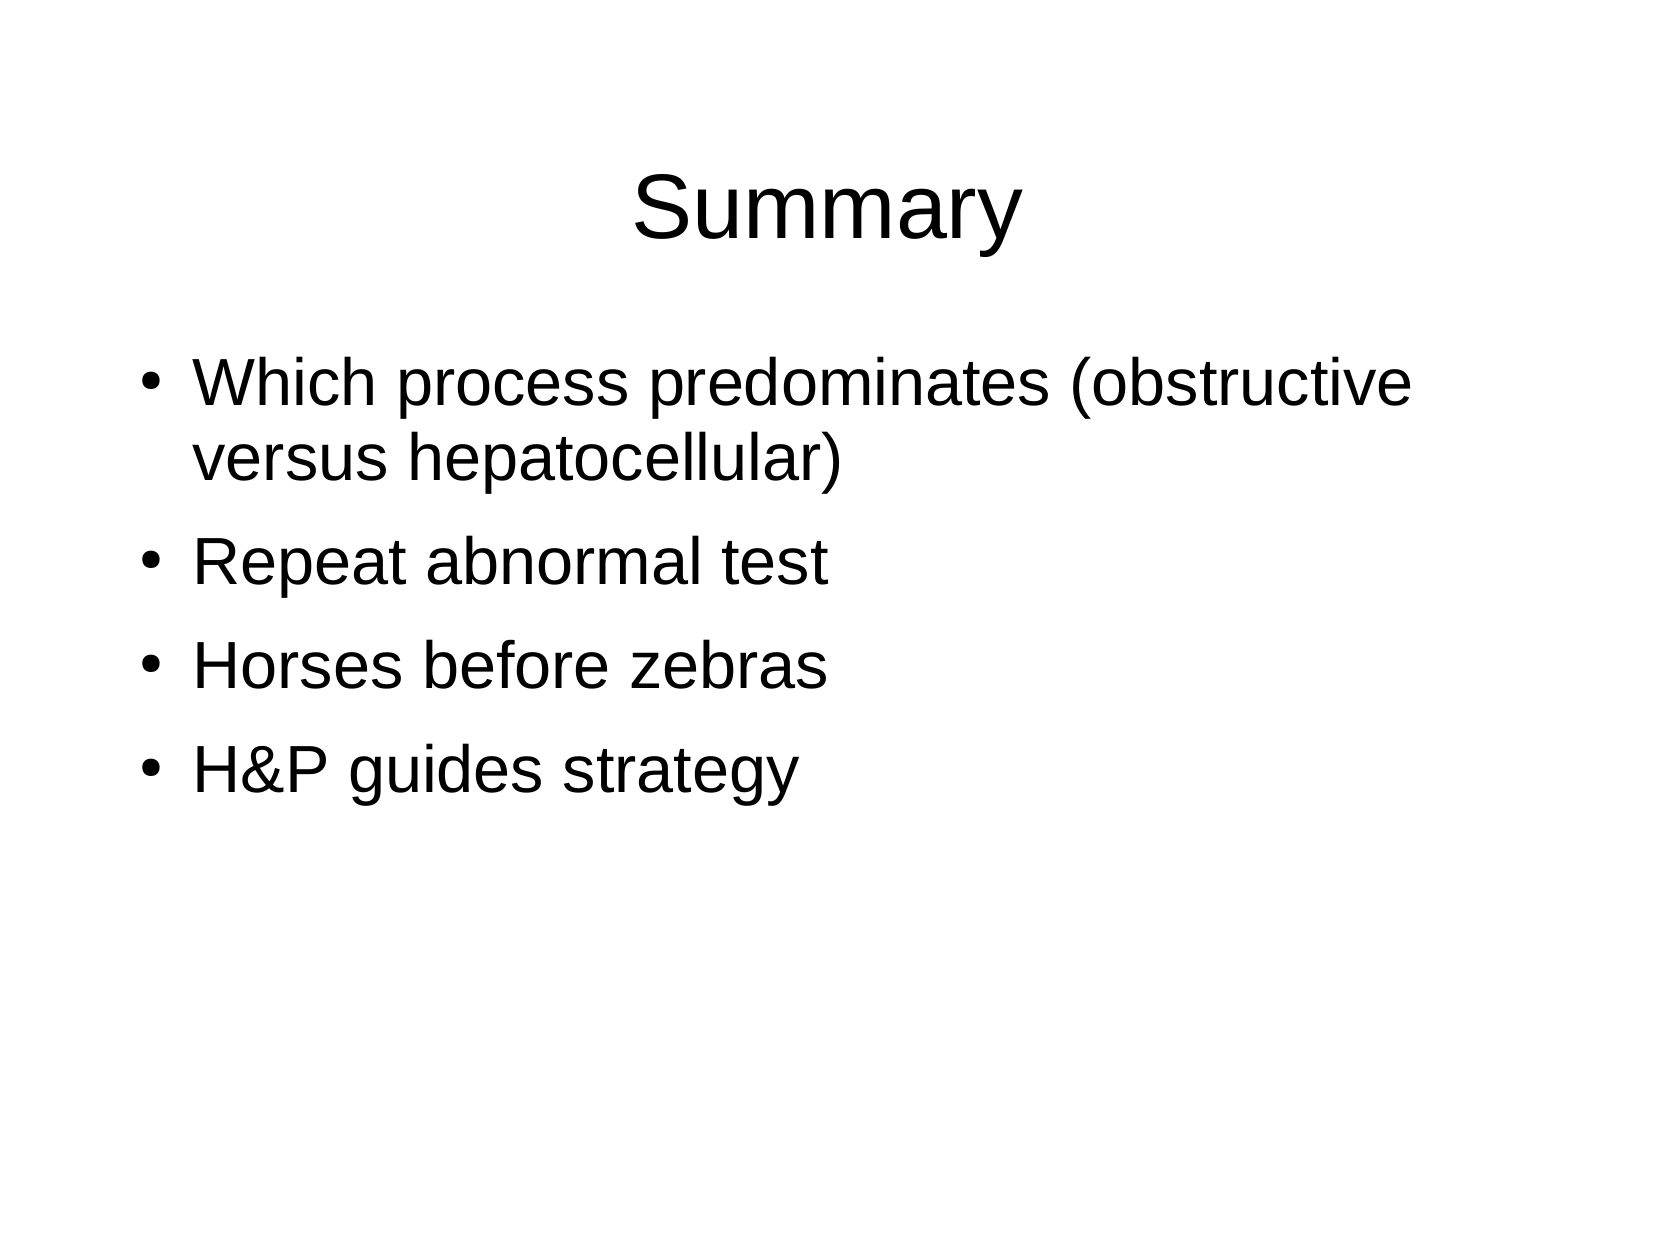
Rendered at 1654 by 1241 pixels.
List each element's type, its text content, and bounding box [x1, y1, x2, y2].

list Which process predominates (obstructive versus hepatocellular) Repeat abnormal test Horses before zebras H&P guides strategy [121, 344, 1534, 1127]
title Summary [121, 102, 1534, 311]
